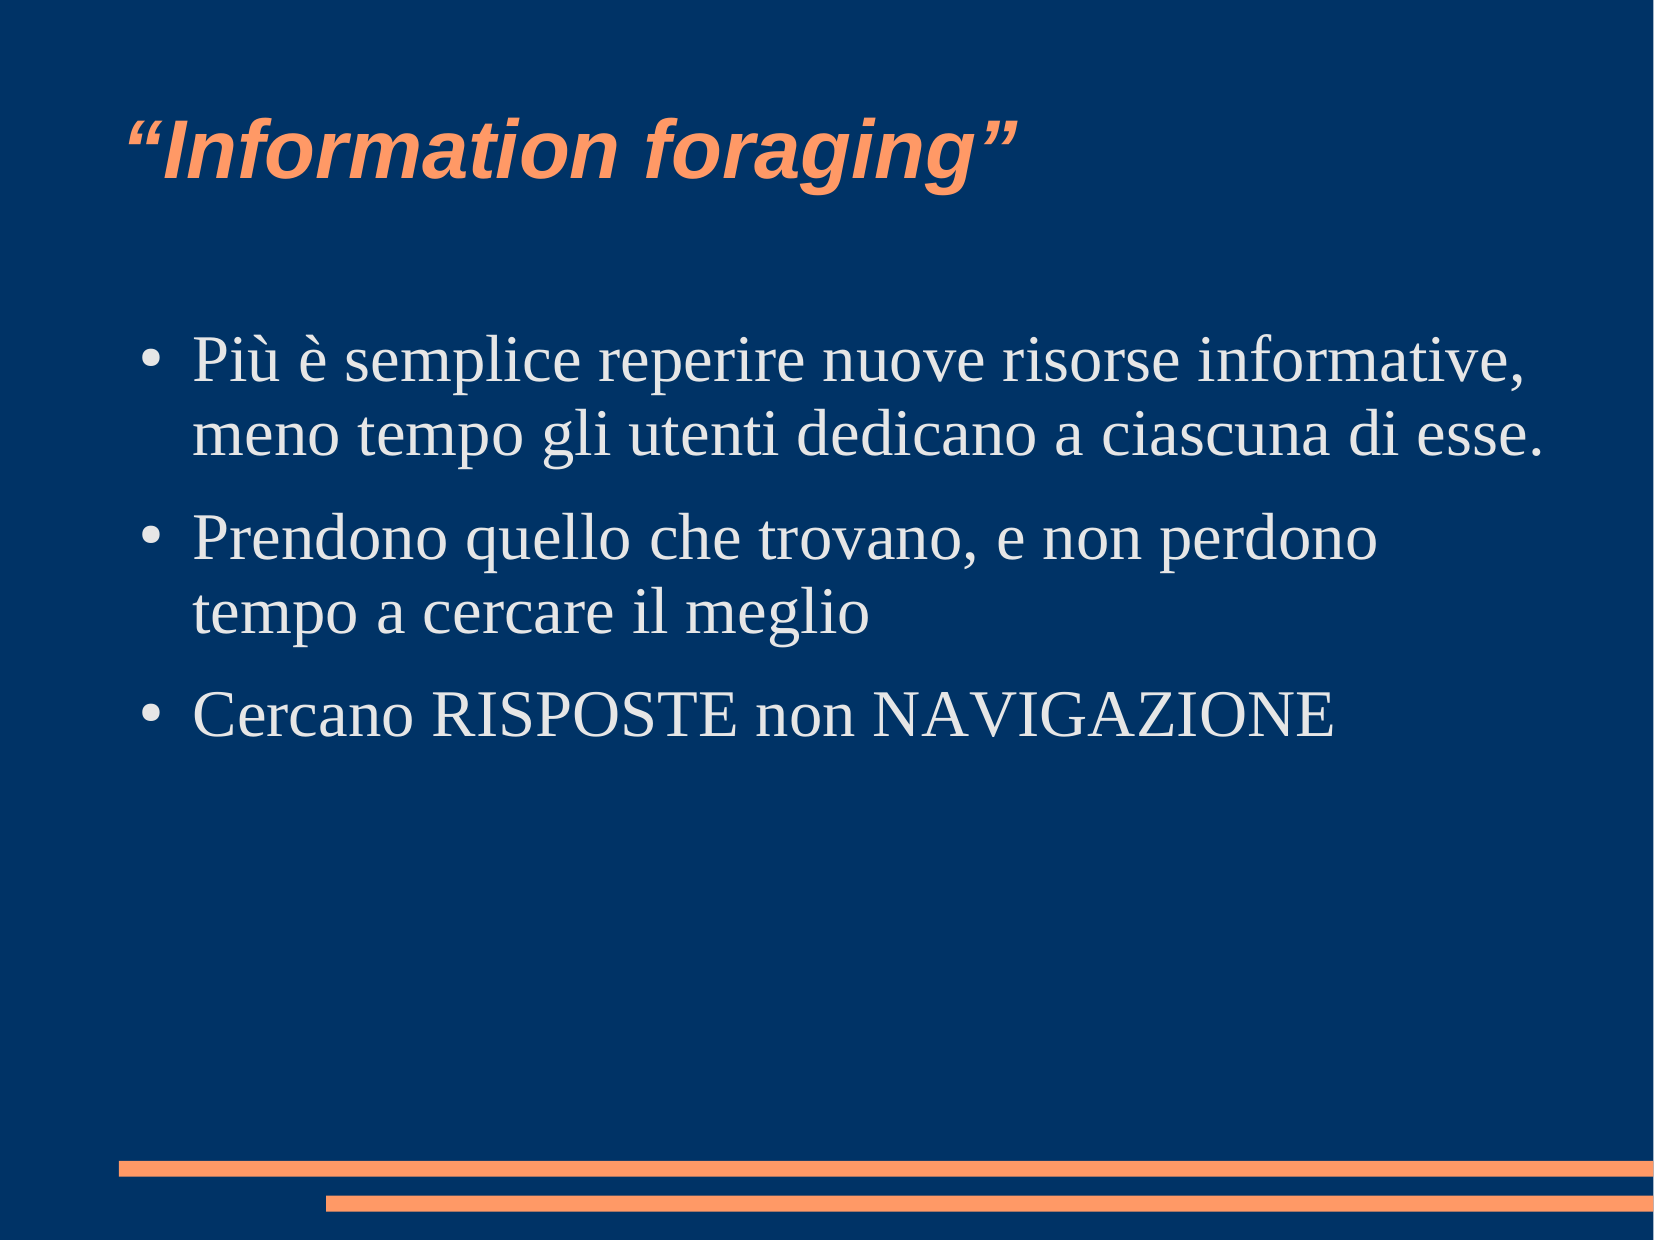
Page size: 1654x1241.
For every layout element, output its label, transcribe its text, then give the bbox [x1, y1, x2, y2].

title “Information foraging” [121, 53, 1534, 246]
list Più è semplice reperire nuove risorse informative, meno tempo gli utenti dedicano a ciascuna di esse. Prendono quello che trovano, e non perdono tempo a cercare il meglio Cercano RISPOSTE non NAVIGAZIONE [121, 322, 1561, 1118]
